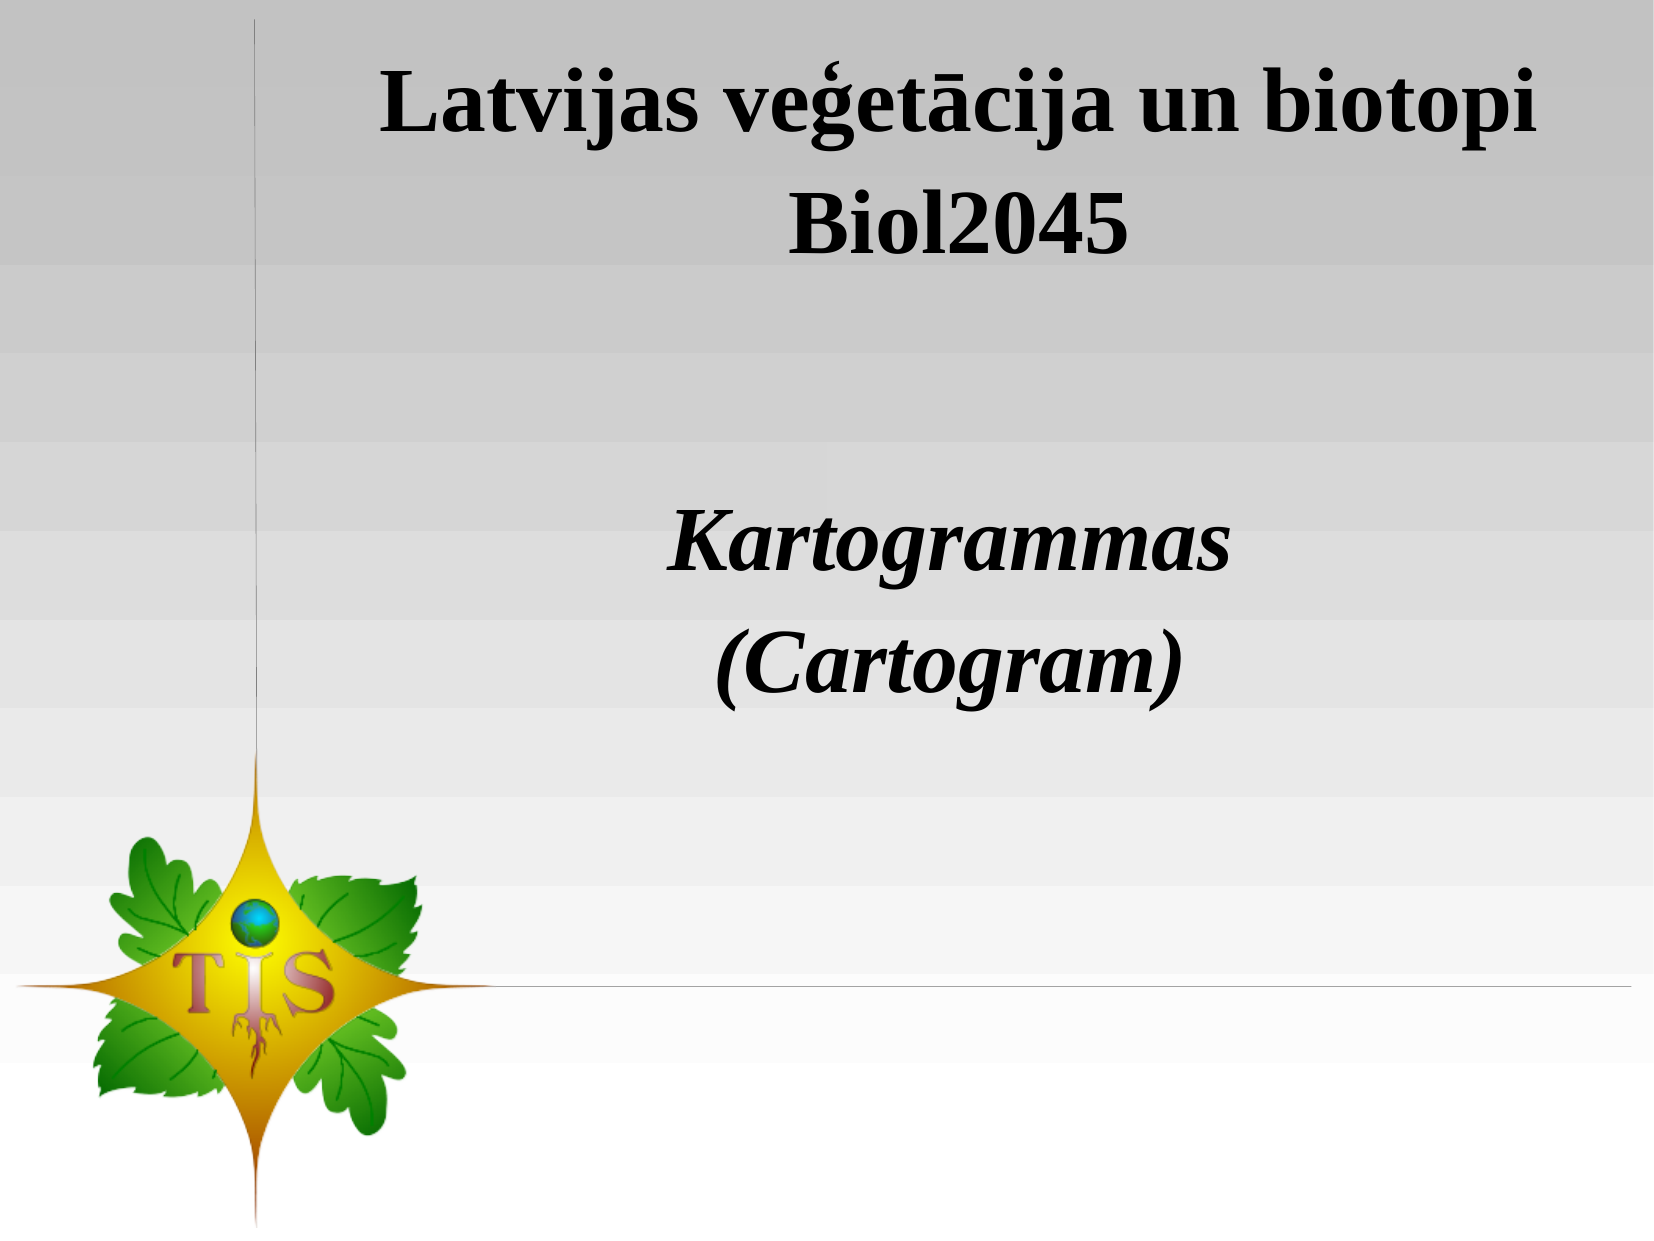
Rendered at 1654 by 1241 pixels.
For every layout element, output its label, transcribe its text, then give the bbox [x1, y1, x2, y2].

picture [0, 0, 1654, 1241]
title Kartogrammas (Cartogram) [295, 324, 1607, 857]
